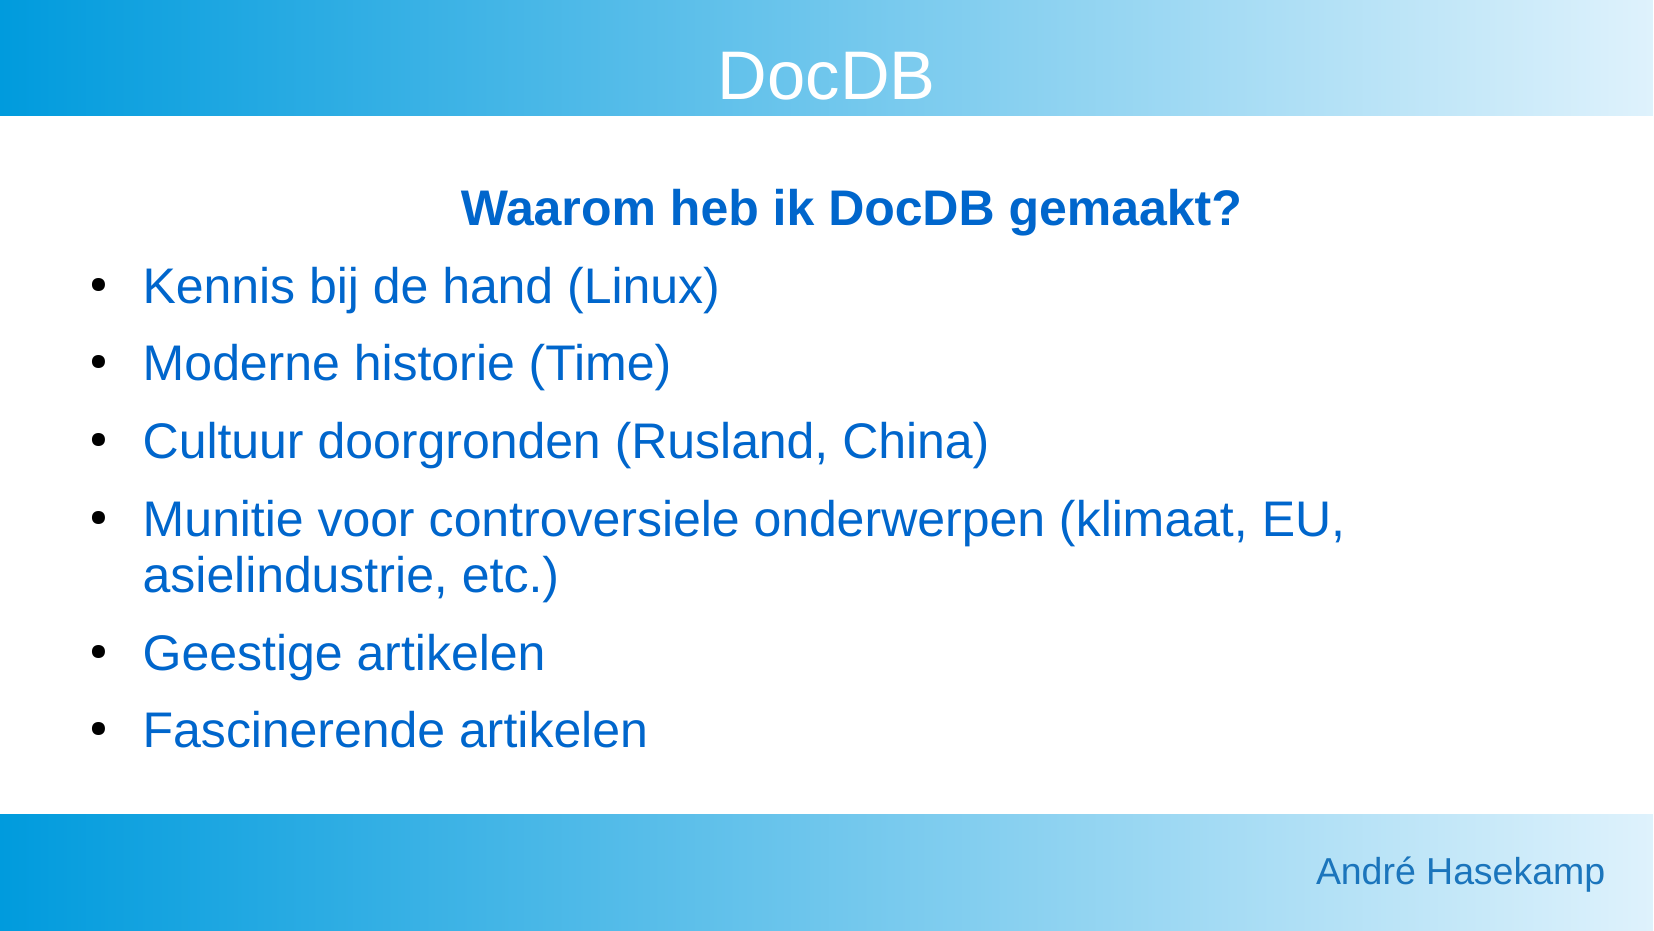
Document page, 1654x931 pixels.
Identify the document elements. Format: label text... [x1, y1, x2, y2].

title DocDB [82, 36, 1571, 117]
list Waarom heb ik DocDB gemaakt? Kennis bij de hand (Linux) Moderne historie (Time) Cultuur doorgronden (Rusland, China) Munitie voor controversiele onderwerpen (klimaat, EU, asielindustrie, etc.) Geestige artikelen Fascinerende artikelen [71, 180, 1561, 766]
text_box André Hasekamp [1301, 843, 1653, 902]
